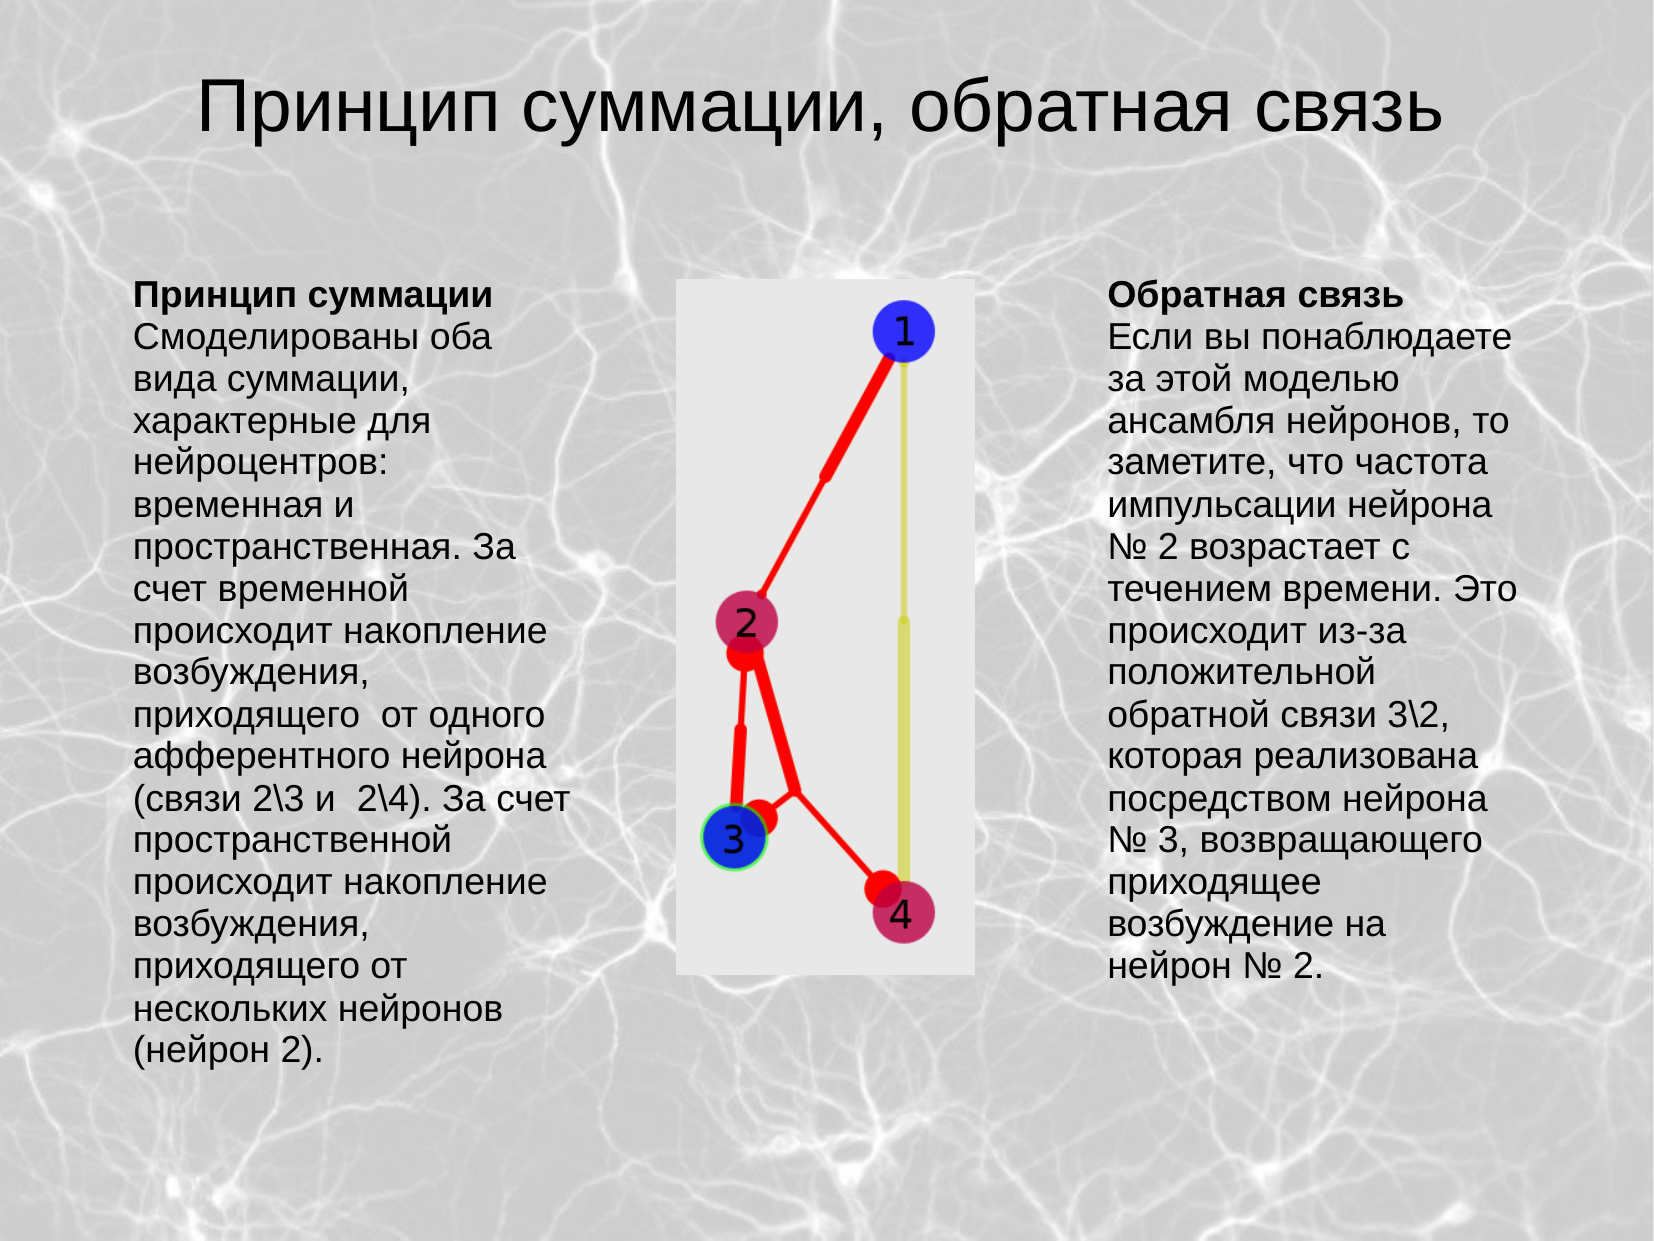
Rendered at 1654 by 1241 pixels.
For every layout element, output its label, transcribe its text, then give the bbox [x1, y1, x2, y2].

title Принцип суммации, обратная связь [76, 2, 1566, 210]
picture [0, 0, 1654, 1241]
text_box Принцип суммации Смоделированы оба вида суммации, характерные для нейроцентров: временная и пространственная. За счет временной происходит накопление возбуждения, приходящего от одного афферентного нейрона (связи 2\3 и 2\4). За счет пространственной происходит накопление возбуждения, приходящего от нескольких нейронов (нейрон 2). [118, 265, 591, 1081]
text_box Обратная связь Если вы понаблюдаете за этой моделью ансамбля нейронов, то заметите, что частота импульсации нейрона № 2 возрастает с течением времени. Это происходит из-за положительной обратной связи 3\2, которая реализована посредством нейрона № 3, возвращающего приходящее возбуждение на нейрон № 2. [1092, 265, 1536, 997]
